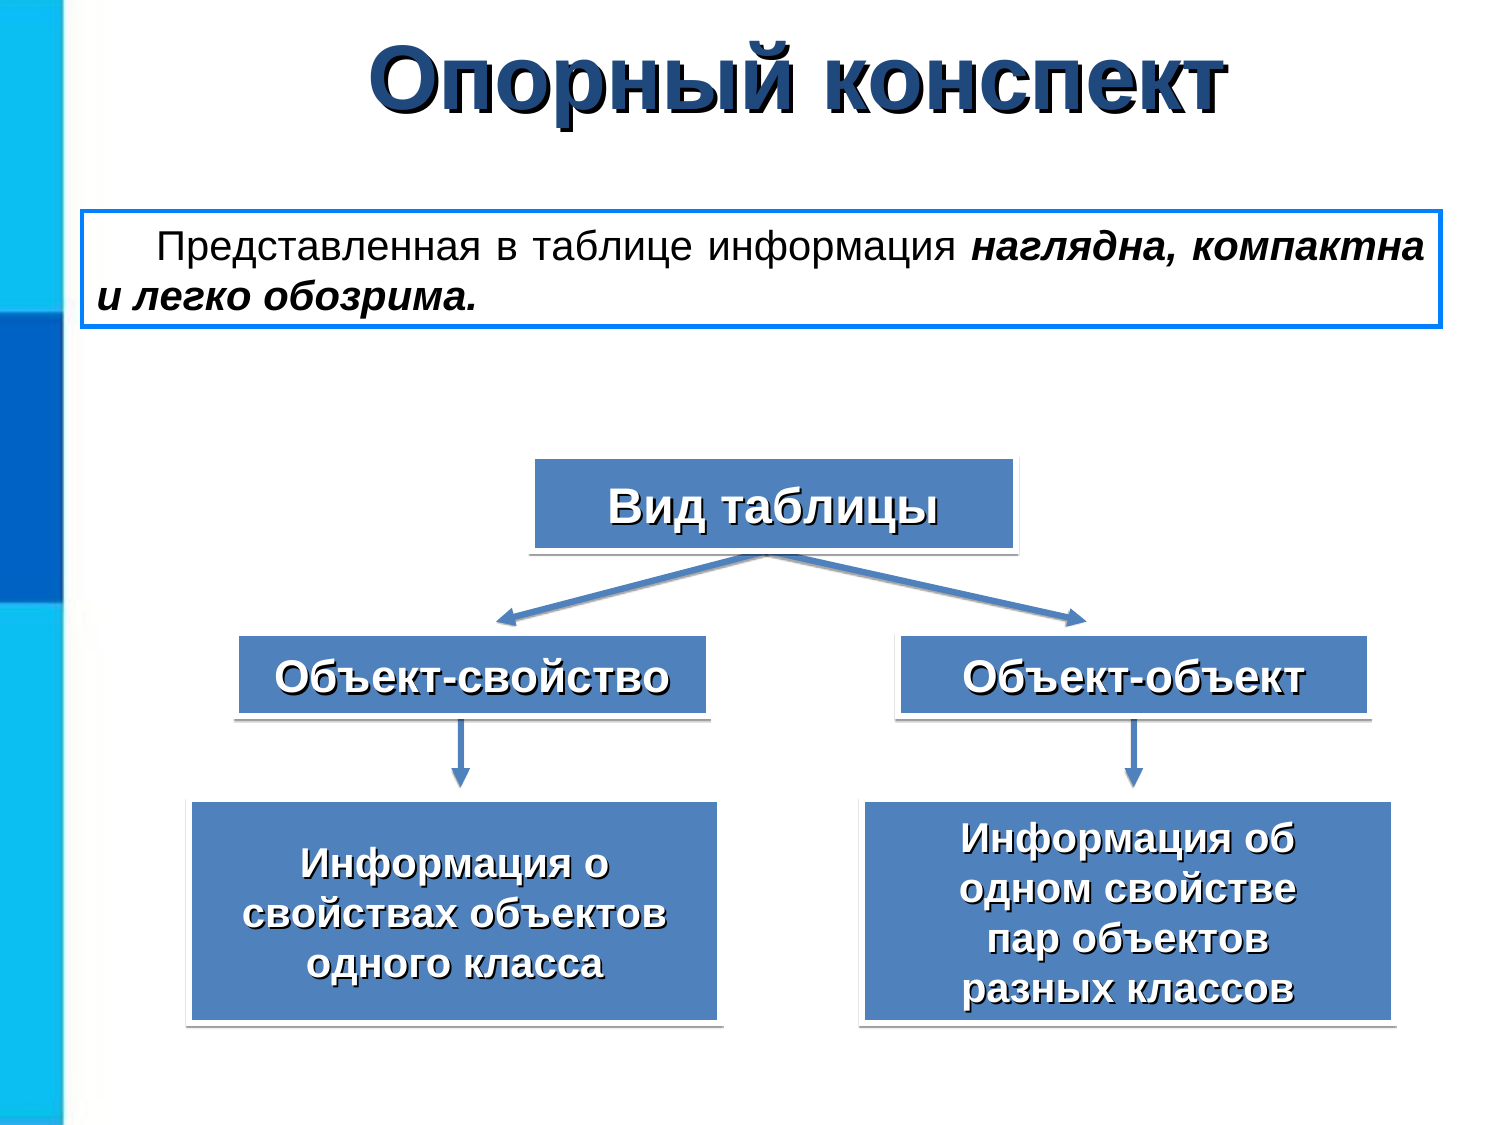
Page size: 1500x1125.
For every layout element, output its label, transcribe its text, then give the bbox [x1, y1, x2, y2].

text_box Вид таблицы [531, 456, 1016, 551]
text_box Информация о свойствах объектов одного класса [188, 798, 721, 1024]
picture [0, 0, 1500, 1125]
text_box Объект-объект [897, 633, 1371, 717]
text_box Объект-свойство [236, 633, 709, 717]
text_box Информация об одном свойстве пар объектов разных классов [861, 798, 1394, 1024]
text_box Опорный конспект [171, 30, 1425, 135]
text_box Представленная в таблице информация наглядна, компактна и легко обозрима. [81, 210, 1441, 327]
